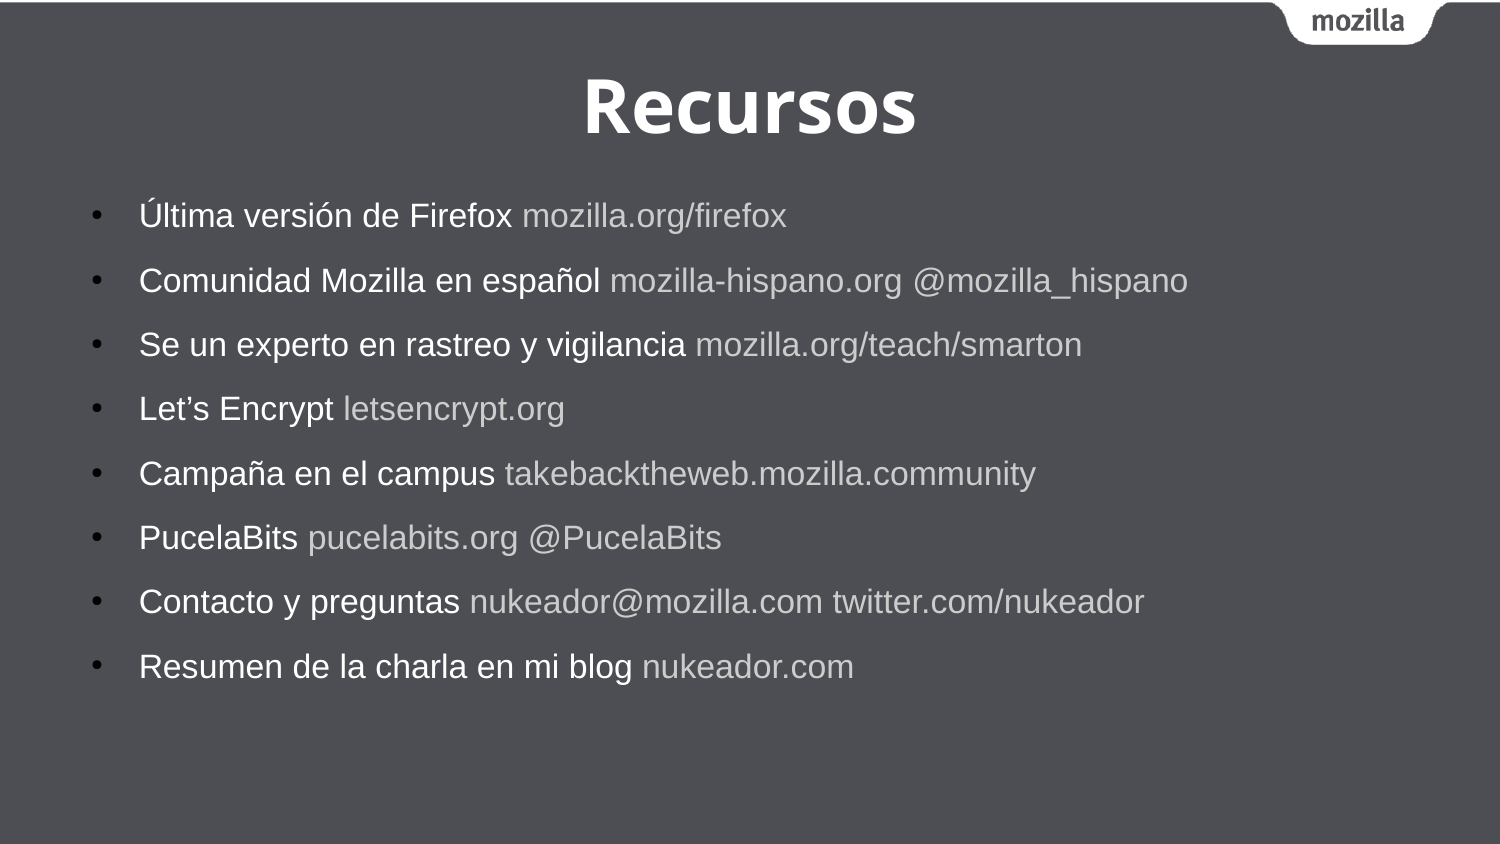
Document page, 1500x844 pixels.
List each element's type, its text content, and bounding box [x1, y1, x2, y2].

list Última versión de Firefox mozilla.org/firefox Comunidad Mozilla en español mozilla-hispano.org @mozilla_hispano Se un experto en rastreo y vigilancia mozilla.org/teach/smarton Let’s Encrypt letsencrypt.org Campaña en el campus takebacktheweb.mozilla.community PucelaBits pucelabits.org @PucelaBits Contacto y preguntas nukeador@mozilla.com twitter.com/nukeador Resumen de la charla en mi blog nukeador.com [75, 197, 1425, 687]
title Recursos [75, 33, 1425, 175]
